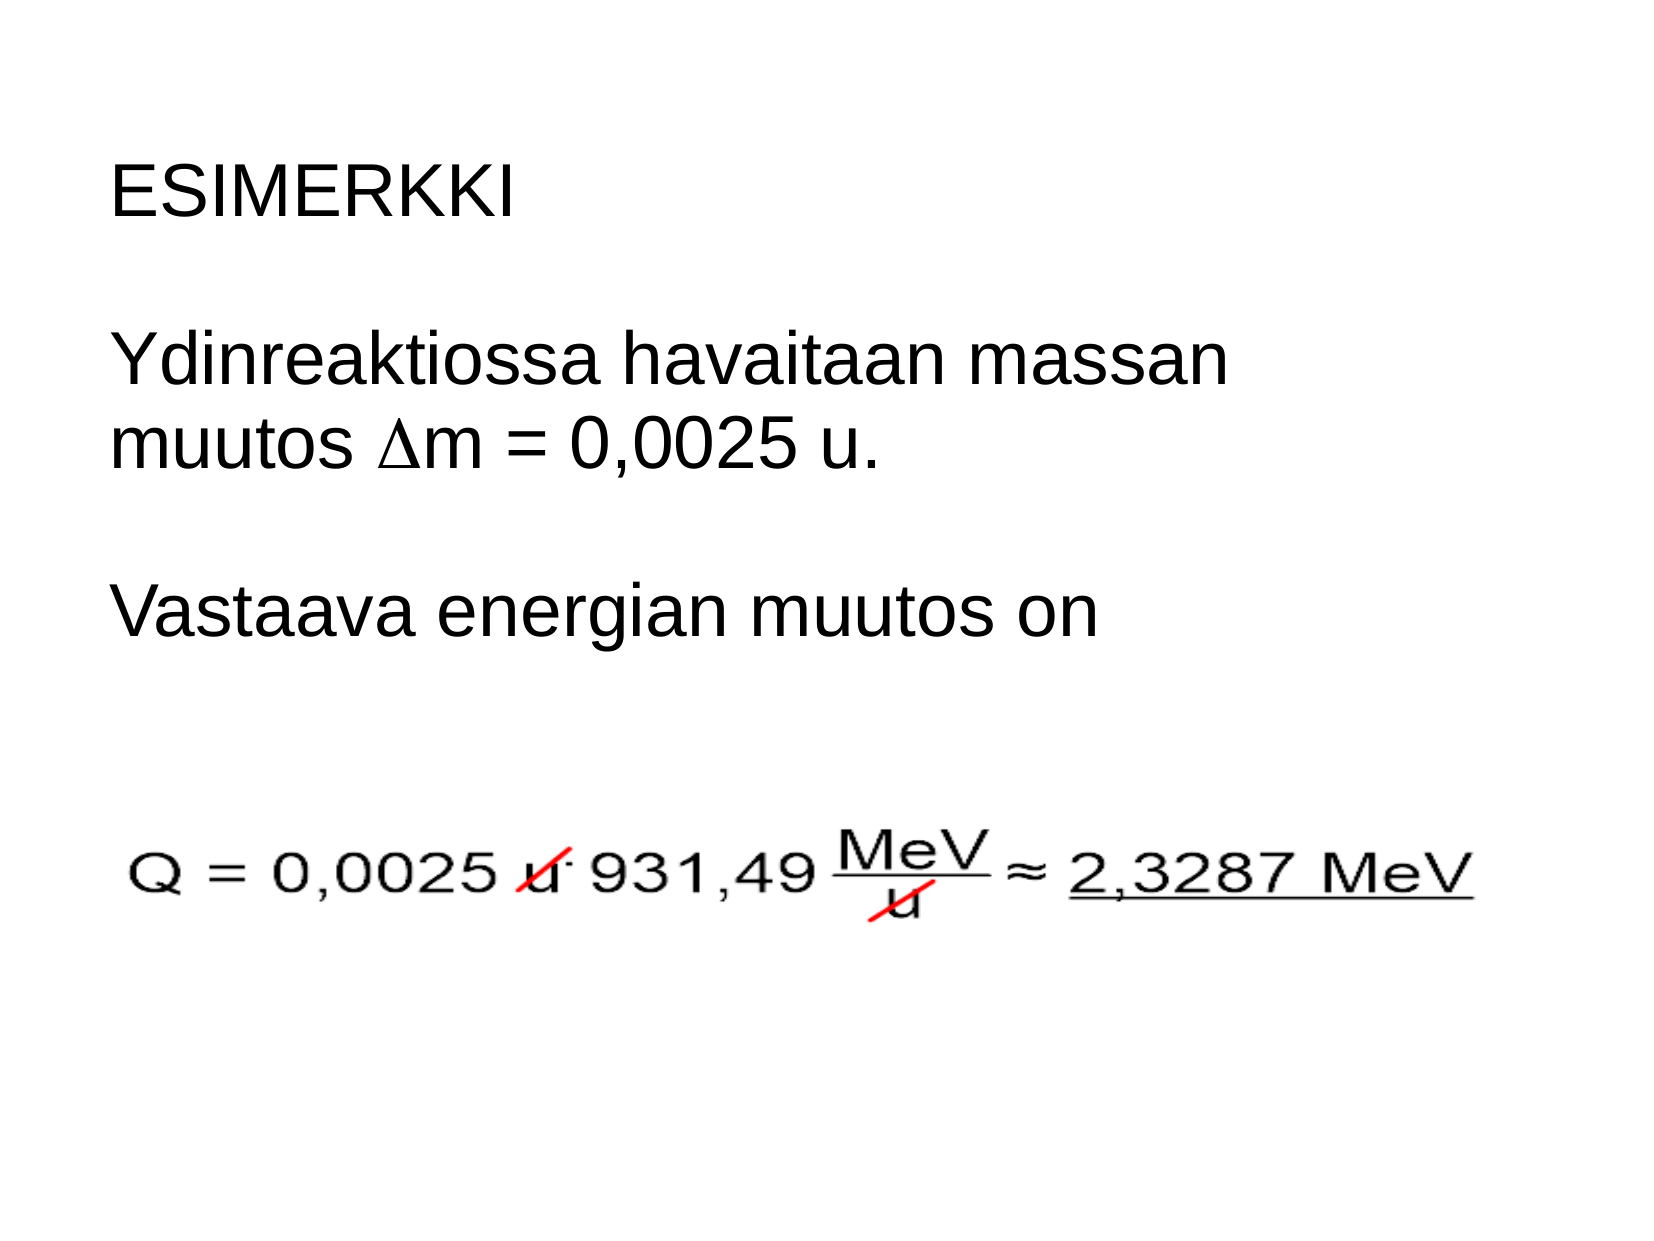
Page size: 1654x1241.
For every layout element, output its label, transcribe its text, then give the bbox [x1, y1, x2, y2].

picture [64, 791, 1607, 946]
text_box ESIMERKKI Ydinreaktiossa havaitaan massan muutos Dm = 0,0025 u. Vastaava energian muutos on [94, 141, 1477, 686]
